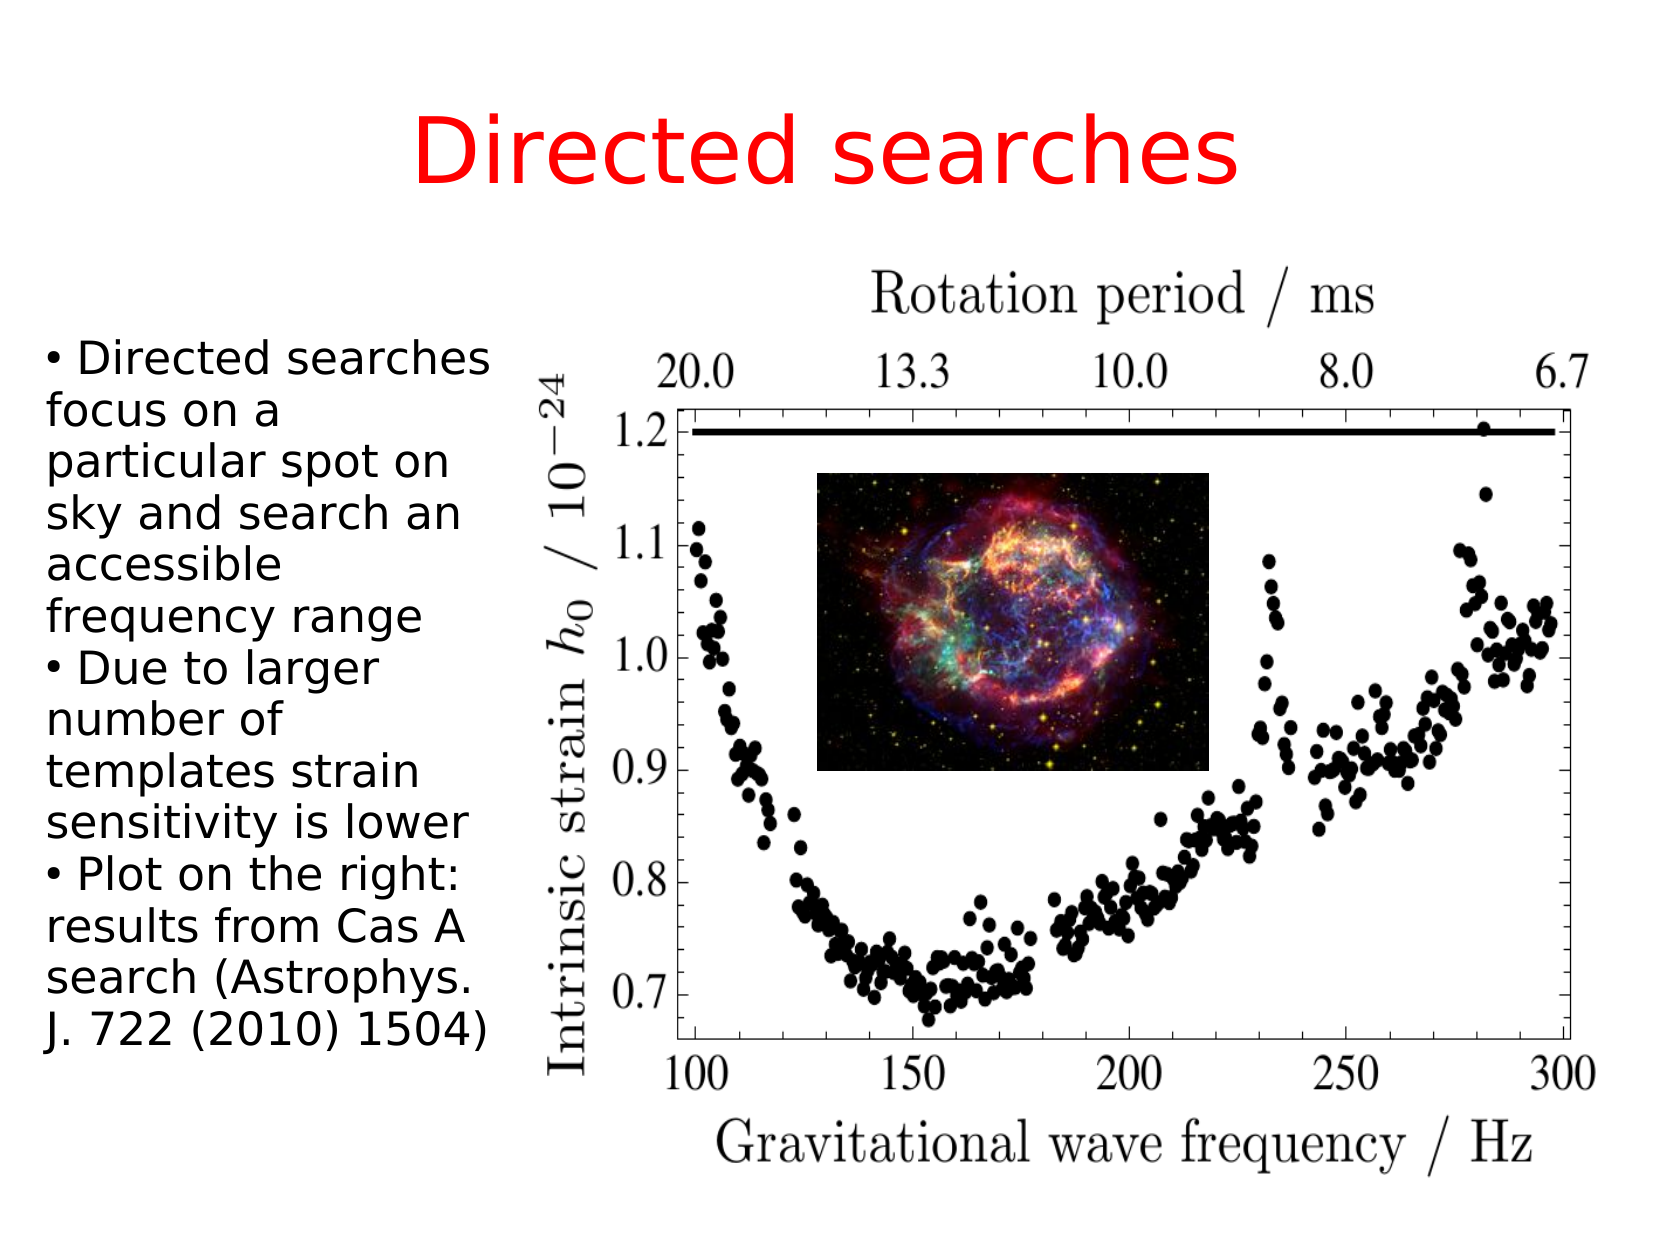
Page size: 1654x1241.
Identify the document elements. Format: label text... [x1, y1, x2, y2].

picture [518, 243, 1618, 1187]
title Directed searches [82, 49, 1571, 257]
text_box Directed searches focus on a particular spot on sky and search an accessible frequency range Due to larger number of templates strain sensitivity is lower Plot on the right: results from Cas A search (Astrophys. J. 722 (2010) 1504) [30, 325, 526, 1117]
